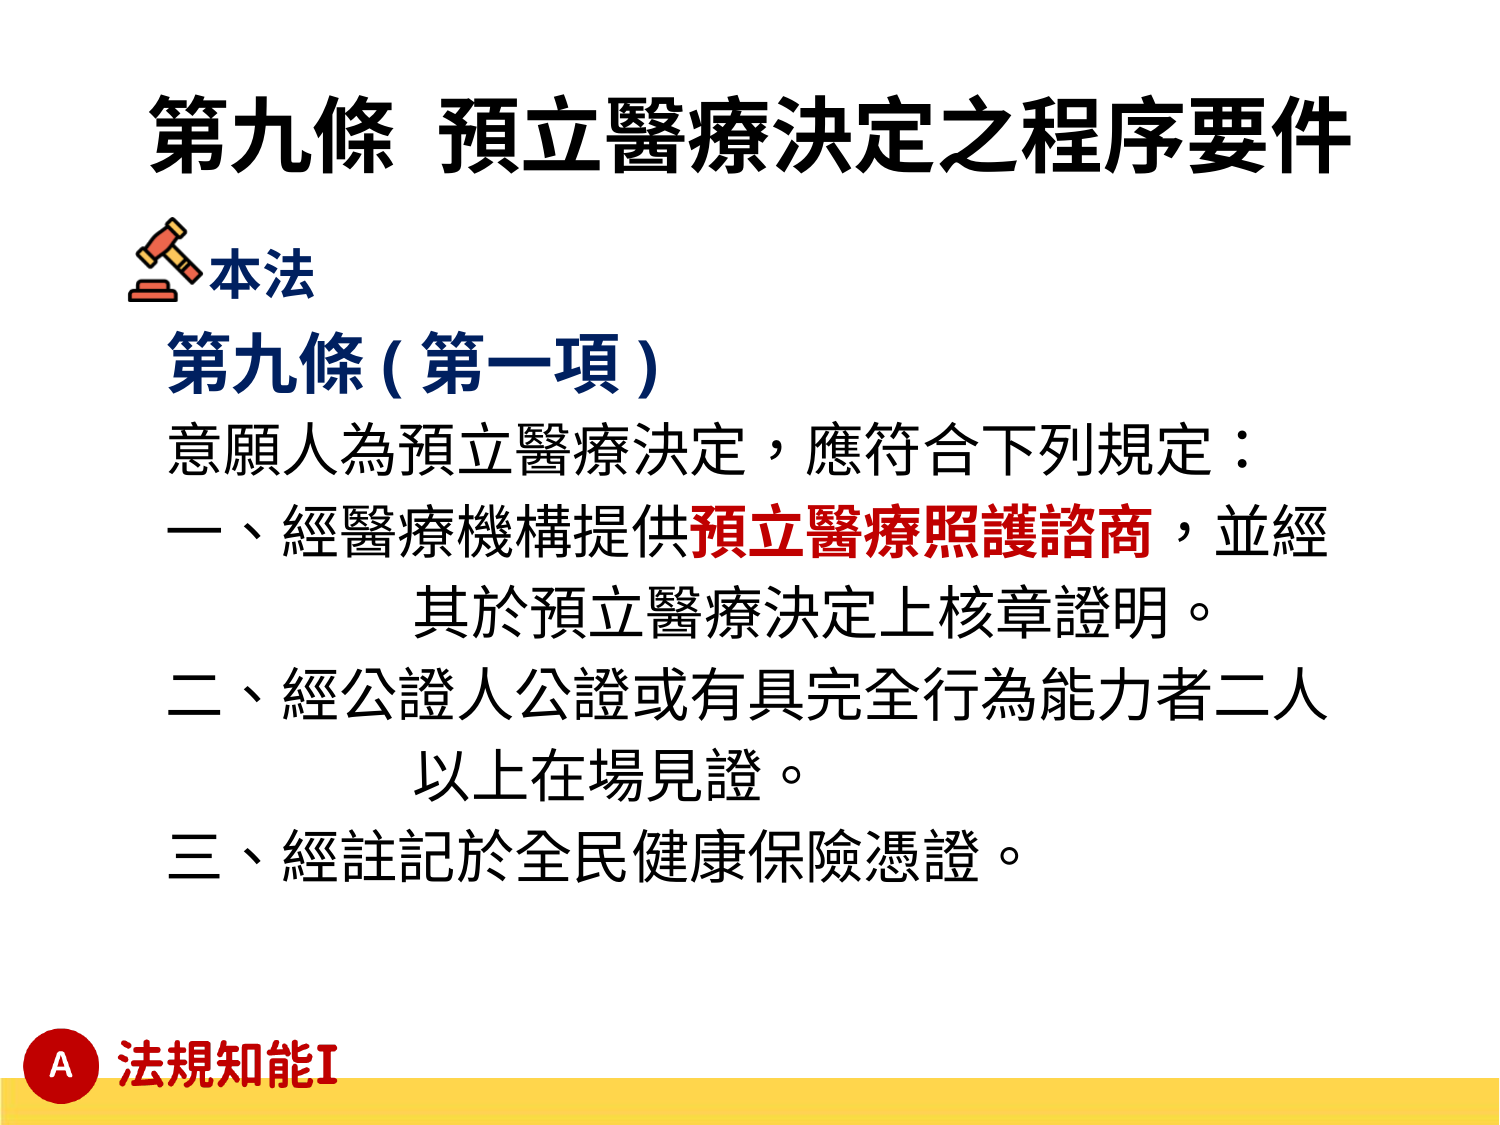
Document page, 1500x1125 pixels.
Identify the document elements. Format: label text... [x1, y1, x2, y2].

picture [0, 1019, 1500, 1125]
picture [123, 217, 208, 302]
text_box 本法 [193, 232, 336, 313]
title 第九條 預立醫療決定之程序要件 [83, 75, 1417, 191]
text_box 第九條(第一項) 意願人為預立醫療決定，應符合下列規定： 一、經醫療機構提供預立醫療照護諮商，並經 其於預立醫療決定上核章證明。 二、經公證人公證或有具完全行為能力者二人 以上在場見證。 三、經註記於全民健康保險憑證。 [150, 314, 1400, 899]
